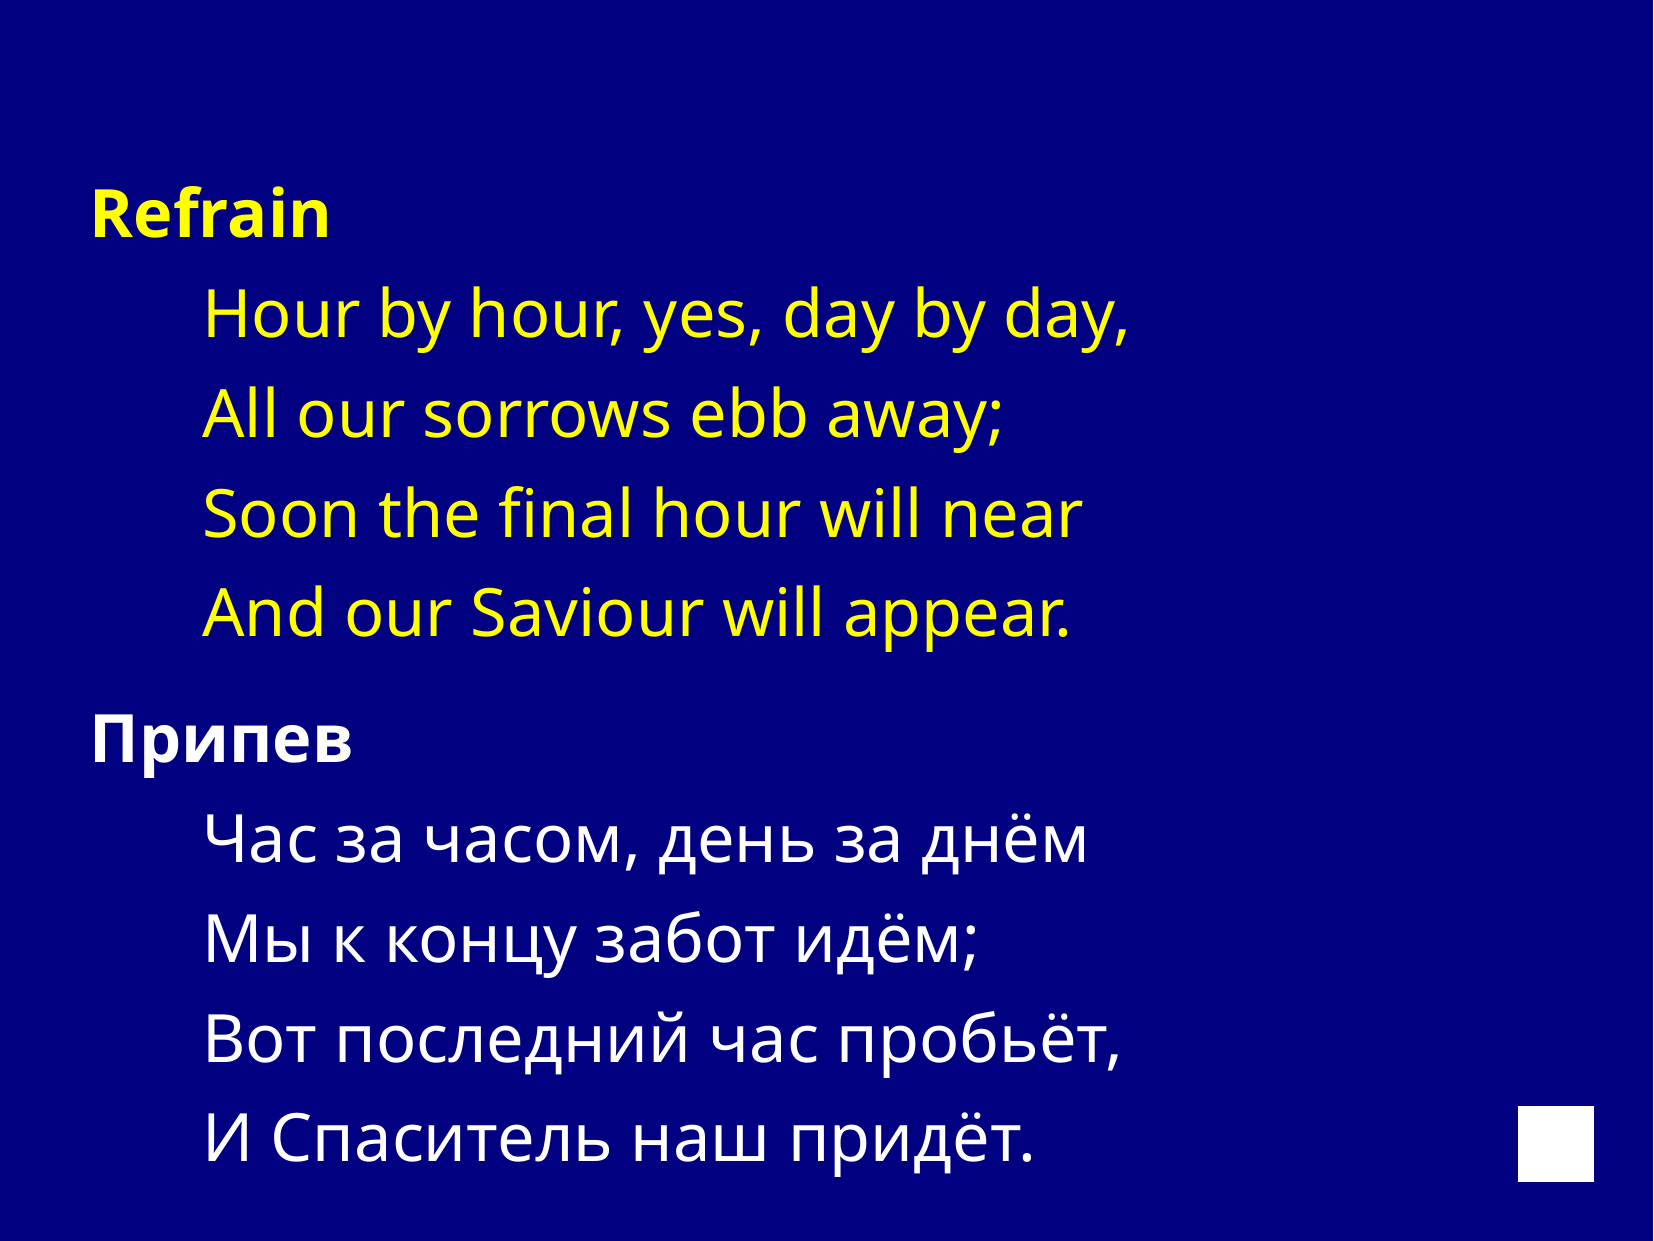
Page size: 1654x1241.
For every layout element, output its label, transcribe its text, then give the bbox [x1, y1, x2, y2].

text_box Припев Час за часом, день за днём Мы к концу забот идём; Вот последний час пробьёт, И Спаситель наш придёт. [75, 675, 1576, 1163]
text_box Refrain Hour by hour, yes, day by day, All our sorrows ebb away; Soon the final hour will near And our Saviour will appear. [75, 150, 1576, 638]
text_box [1518, 1106, 1594, 1182]
